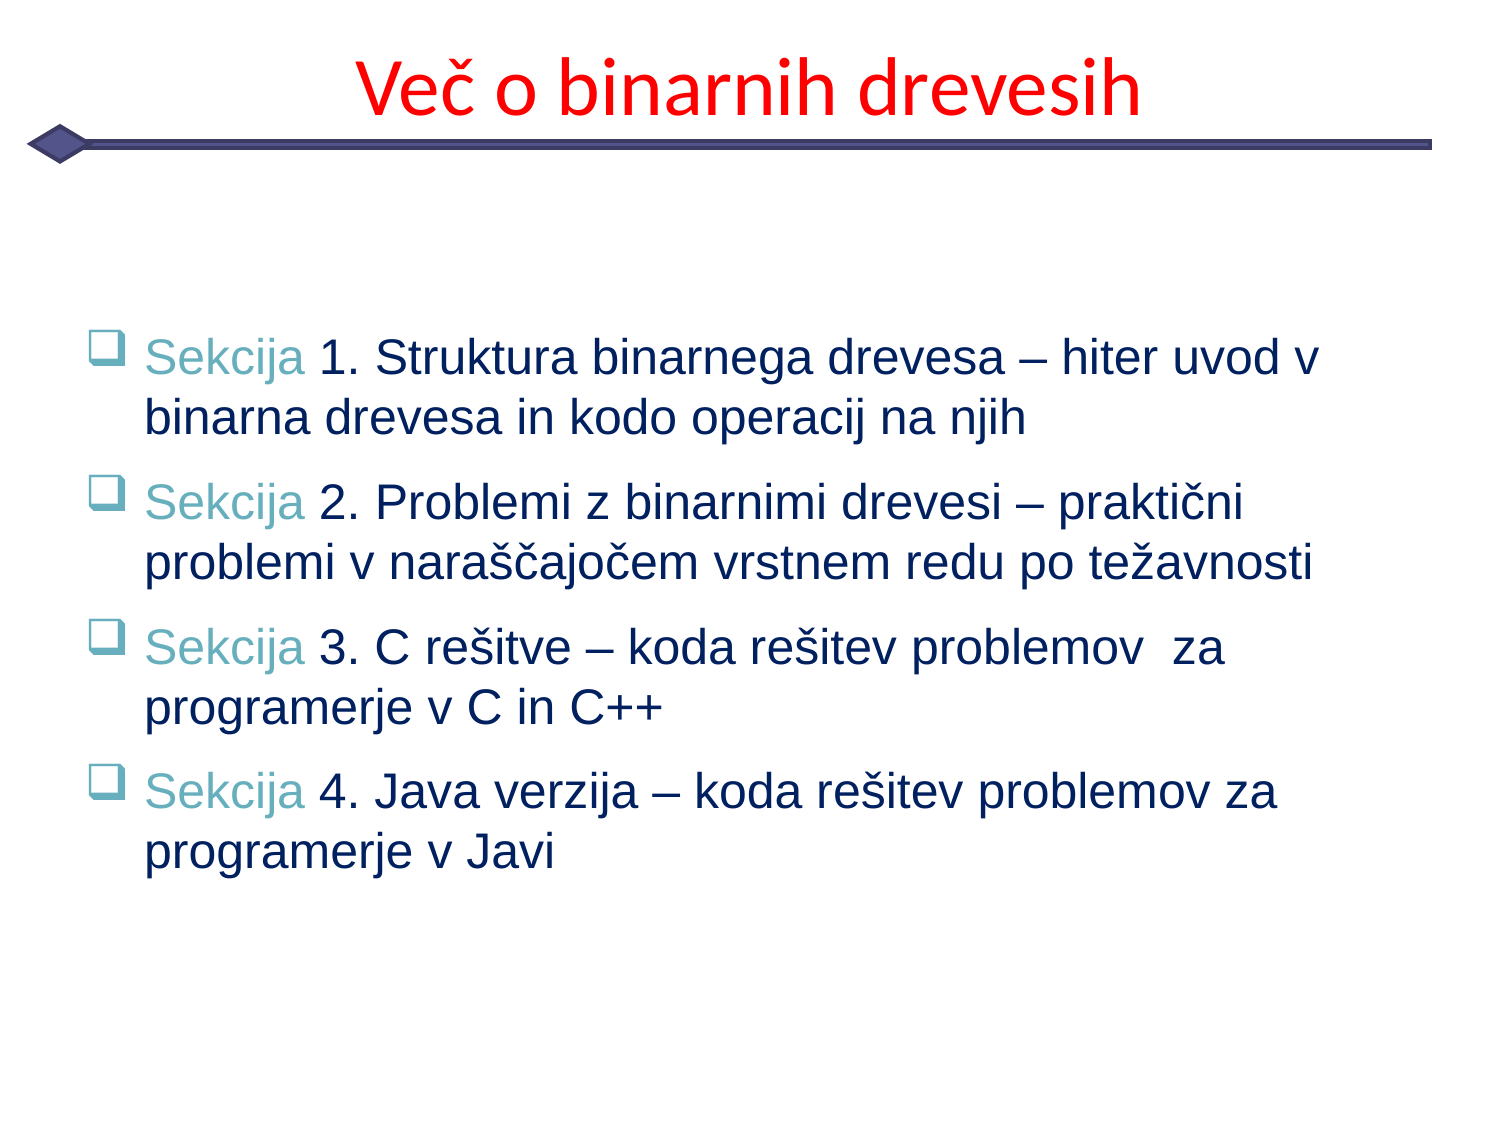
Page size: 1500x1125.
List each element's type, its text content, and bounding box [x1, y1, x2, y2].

text_box Sekcija 1. Struktura binarnega drevesa – hiter uvod v binarna drevesa in kodo operacij na njih Sekcija 2. Problemi z binarnimi drevesi – praktični problemi v naraščajočem vrstnem redu po težavnosti Sekcija 3. C rešitve – koda rešitev problemov za programerje v C in C++ Sekcija 4. Java verzija – koda rešitev problemov za programerje v Javi [70, 316, 1430, 887]
title Več o binarnih drevesih [75, 23, 1426, 141]
